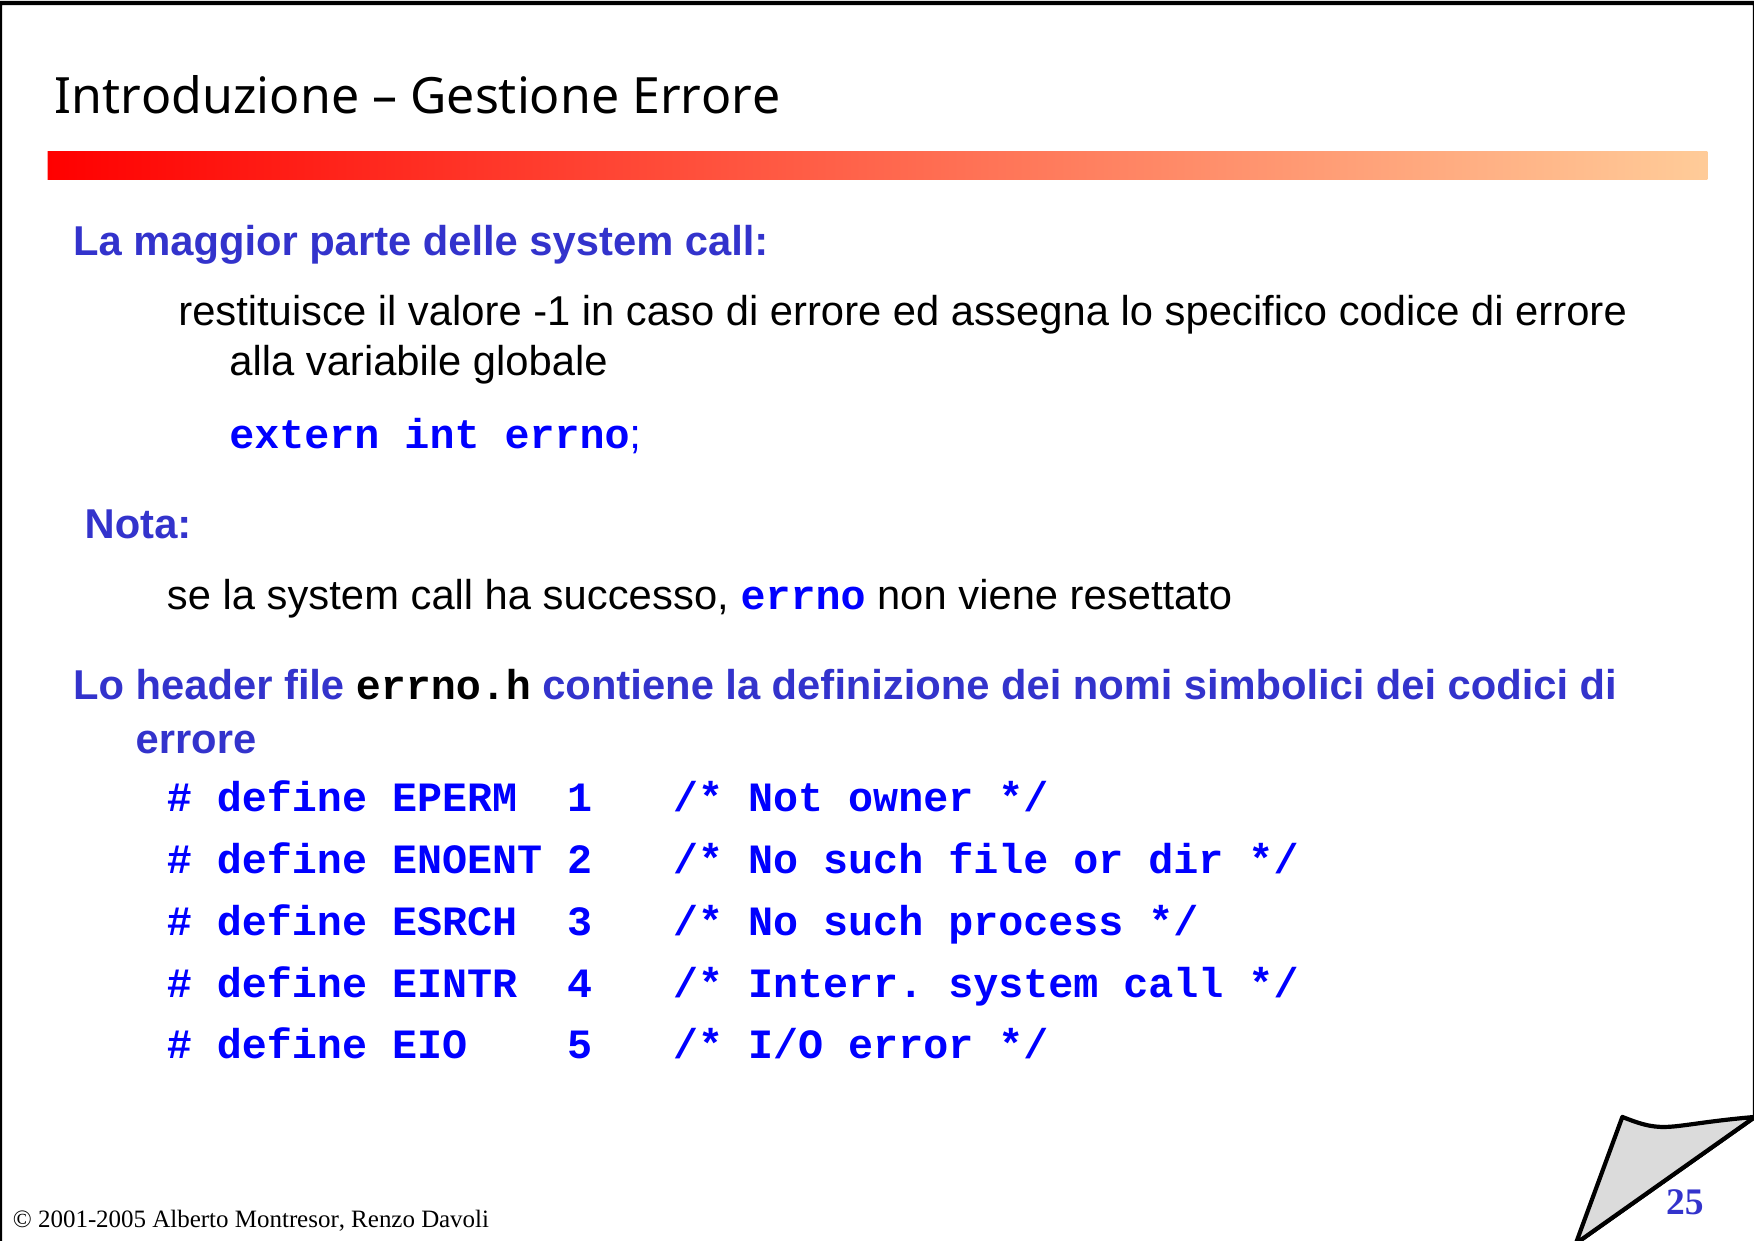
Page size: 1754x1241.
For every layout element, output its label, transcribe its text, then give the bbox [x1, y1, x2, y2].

list La maggior parte delle system call: restituisce il valore -1 in caso di errore ed assegna lo specifico codice di errore alla variabile globale extern int errno; Nota: se la system call ha successo, errno non viene resettato Lo header file errno.h contiene la definizione dei nomi simbolici dei codici di errore # define EPERM 1 /* Not owner */ # define ENOENT 2 /* No such file or dir */ # define ESRCH 3 /* No such process */ # define EINTR 4 /* Interr. system call */ # define EIO 5 /* I/O error */ [58, 206, 1696, 1194]
title Introduzione – Gestione Errore [40, 49, 1714, 144]
